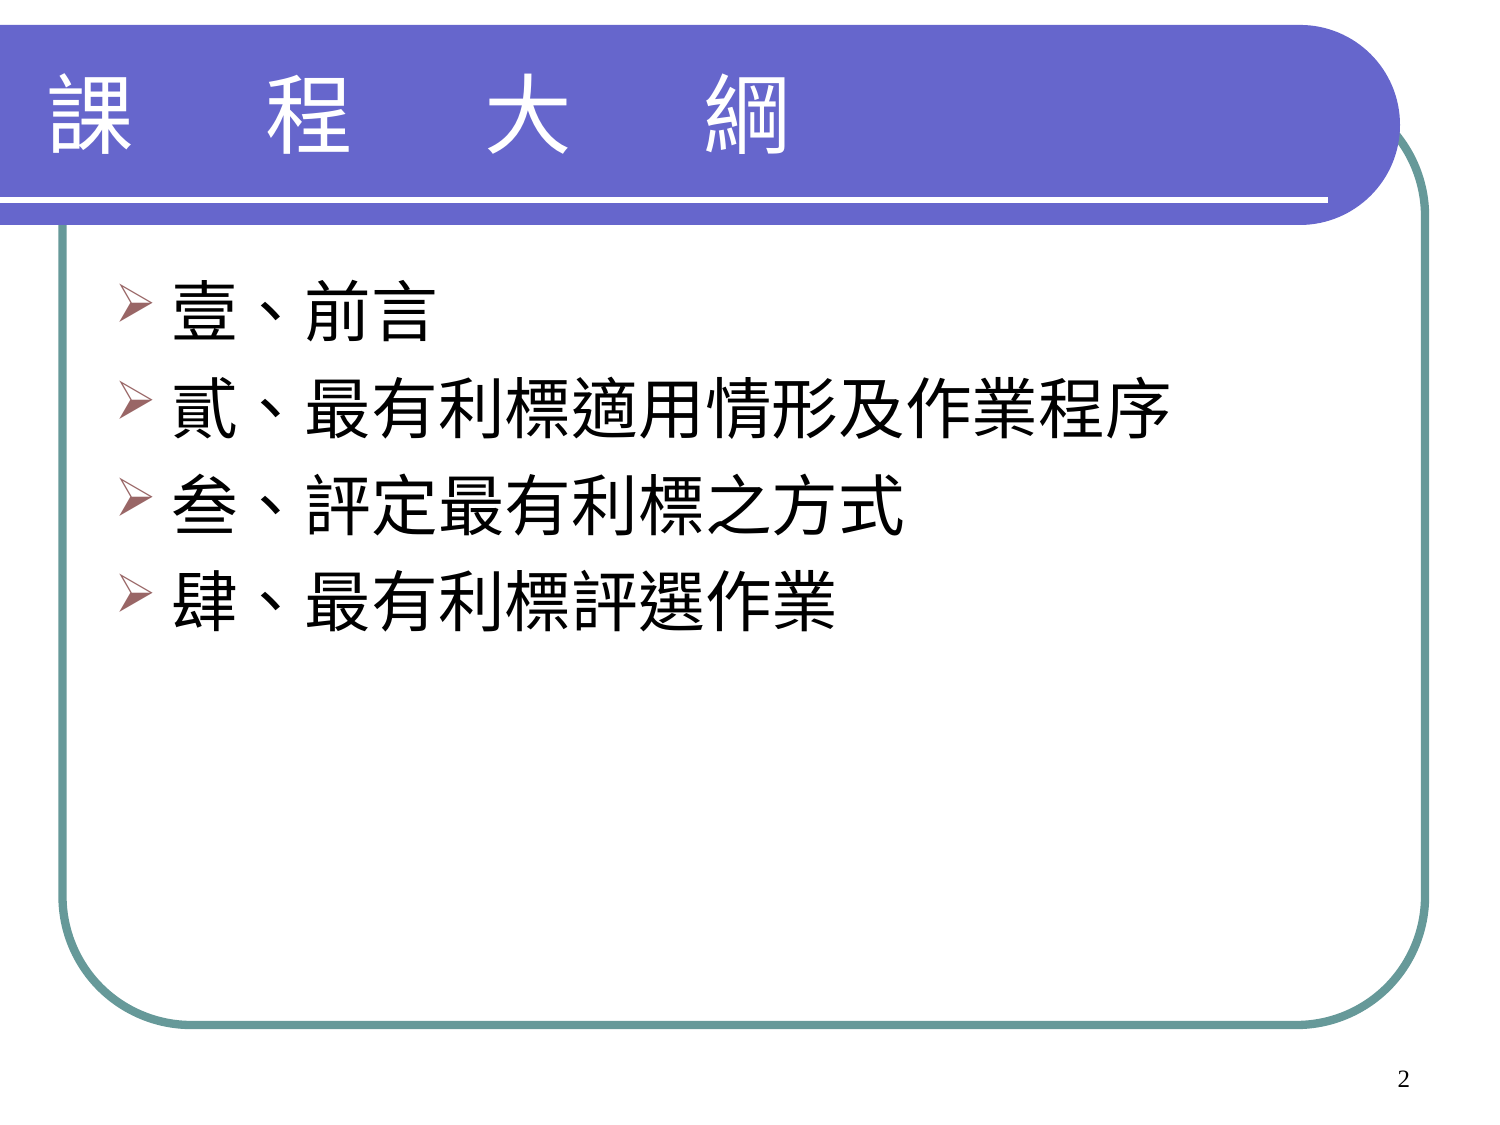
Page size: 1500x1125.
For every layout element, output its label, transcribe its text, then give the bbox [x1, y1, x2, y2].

text_box <編號> [1074, 1025, 1426, 1101]
title 課 程 大 綱 [31, 37, 1347, 188]
list 壹、前言 貳、最有利標適用情形及作業程序 叁、評定最有利標之方式 肆、最有利標評選作業 [99, 262, 1401, 988]
